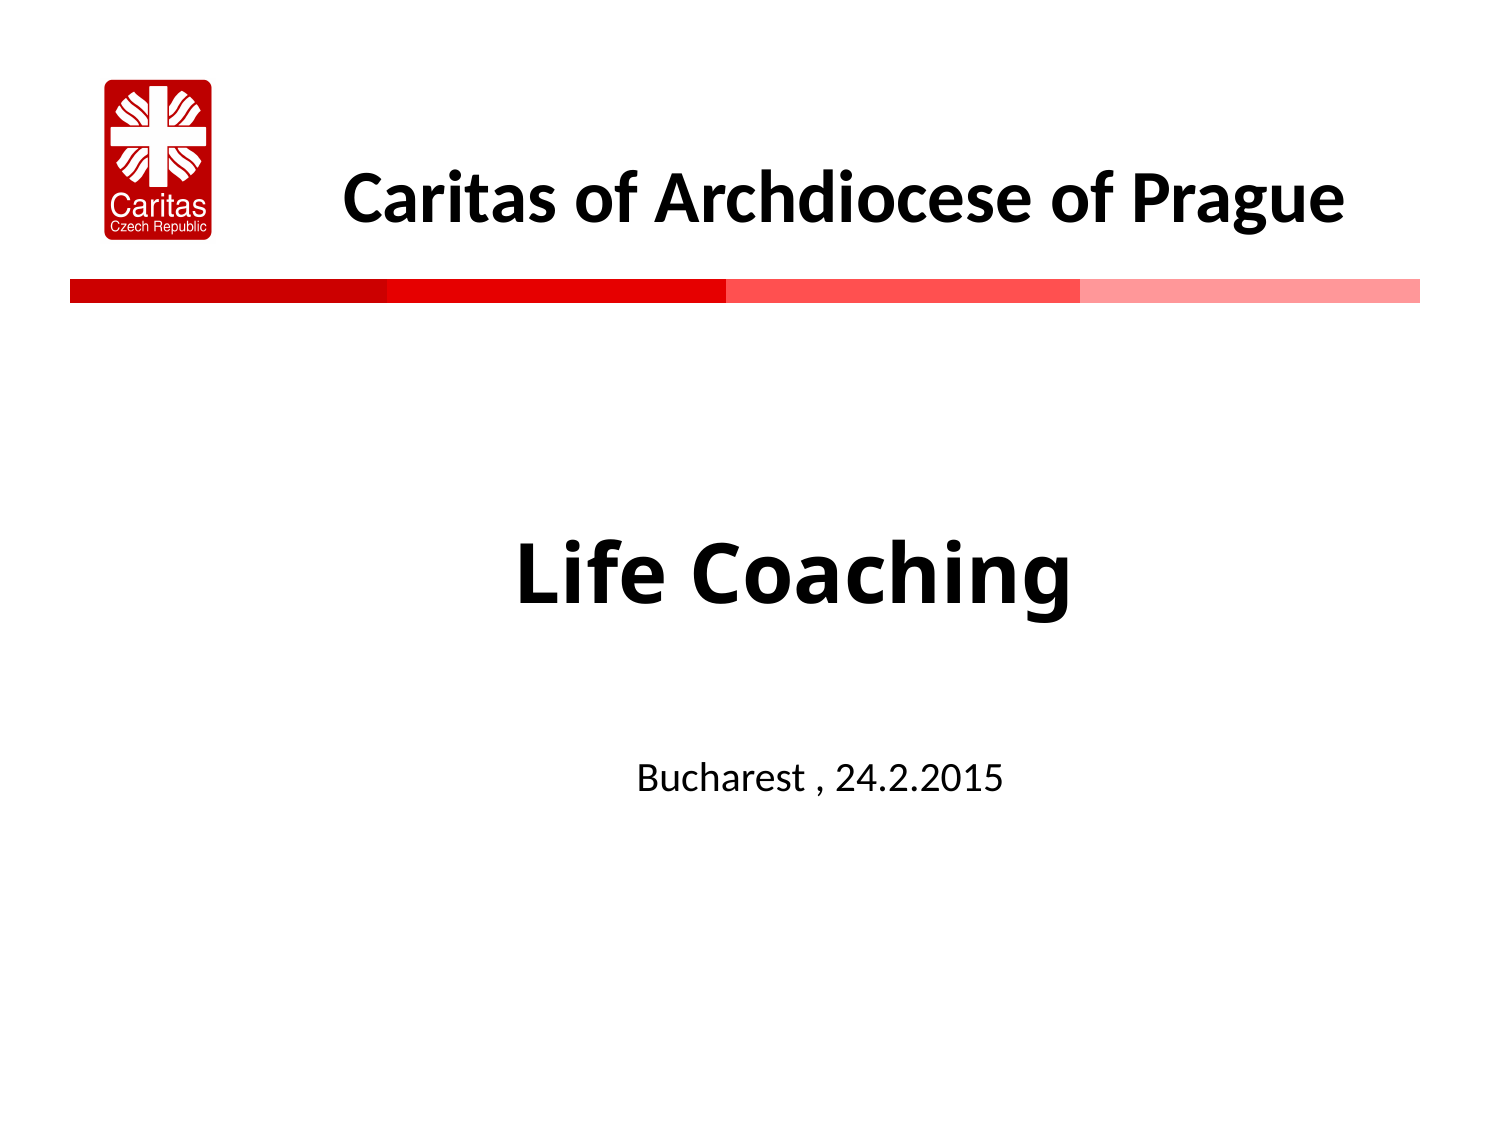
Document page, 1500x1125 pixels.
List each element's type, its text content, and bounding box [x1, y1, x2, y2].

picture [100, 78, 216, 244]
text_box [70, 279, 1420, 303]
title Caritas of Archdiocese of Prague [277, 42, 1414, 279]
list Life Coaching Bucharest , 24.2.2015 [75, 420, 1426, 1083]
